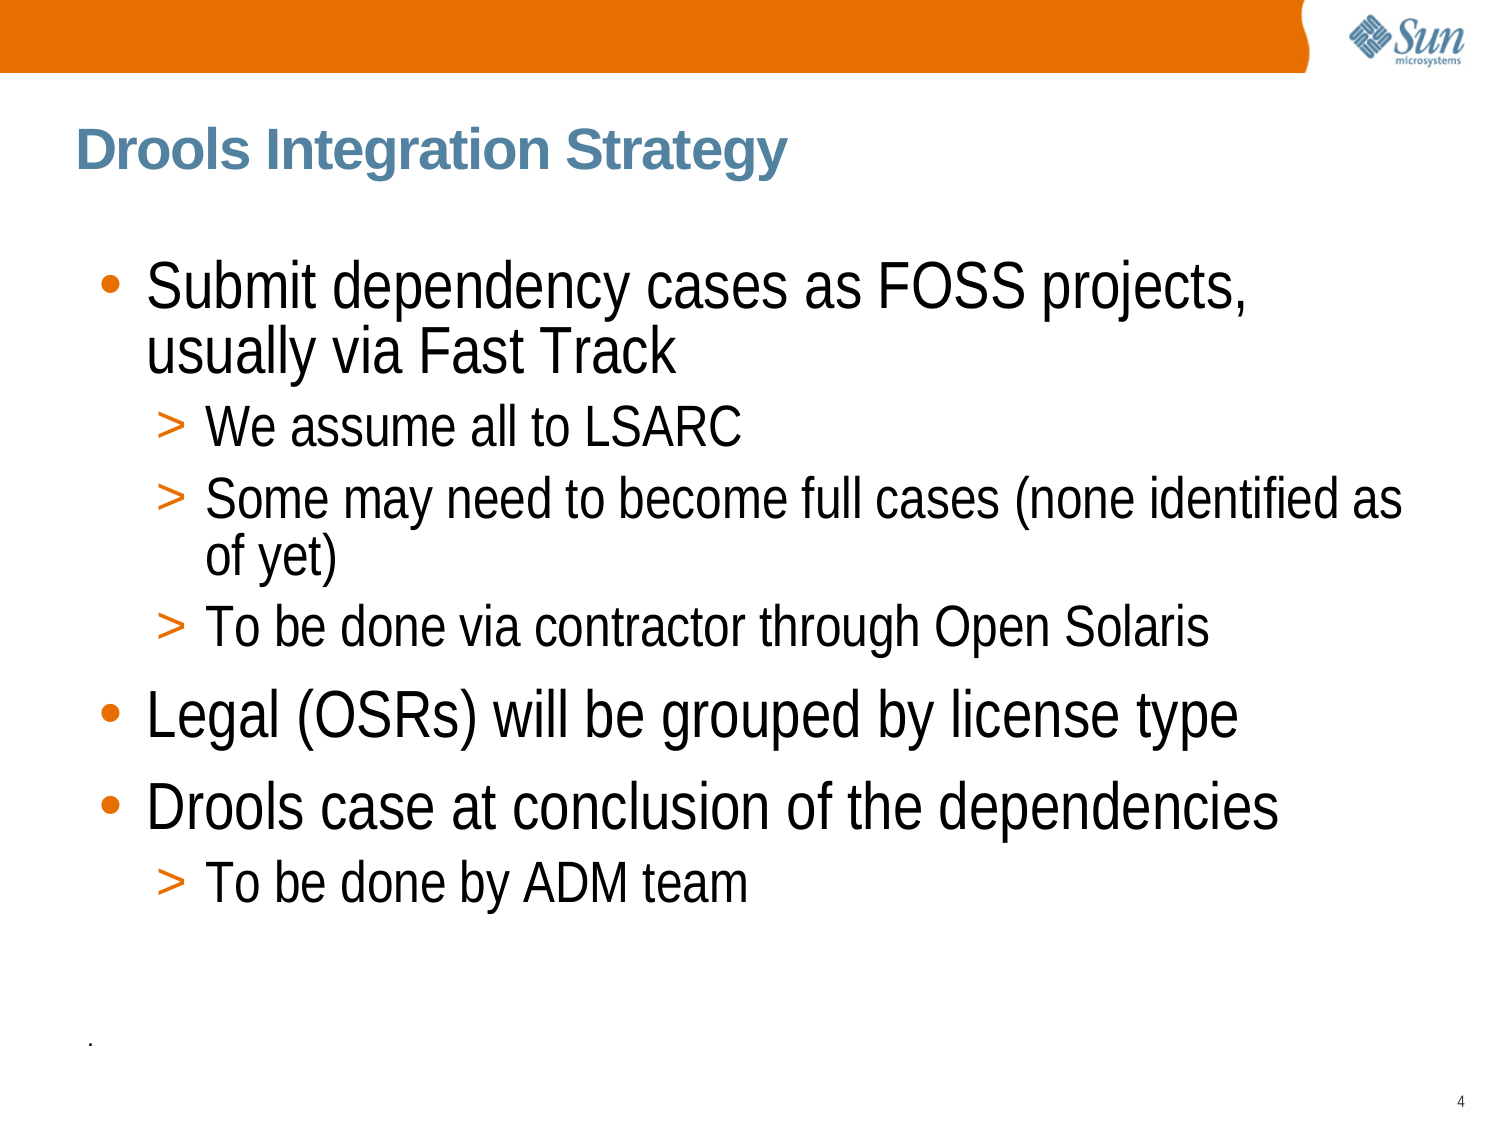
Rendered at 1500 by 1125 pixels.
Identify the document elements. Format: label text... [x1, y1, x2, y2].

picture [0, 0, 1500, 73]
text_box . [86, 1027, 95, 1056]
list Submit dependency cases as FOSS projects, usually via Fast Track We assume all to LSARC Some may need to become full cases (none identified as of yet) To be done via contractor through Open Solaris Legal (OSRs) will be grouped by license type Drools case at conclusion of the dependencies To be done by ADM team [79, 255, 1416, 926]
title Drools Integration Strategy [75, 123, 1437, 227]
